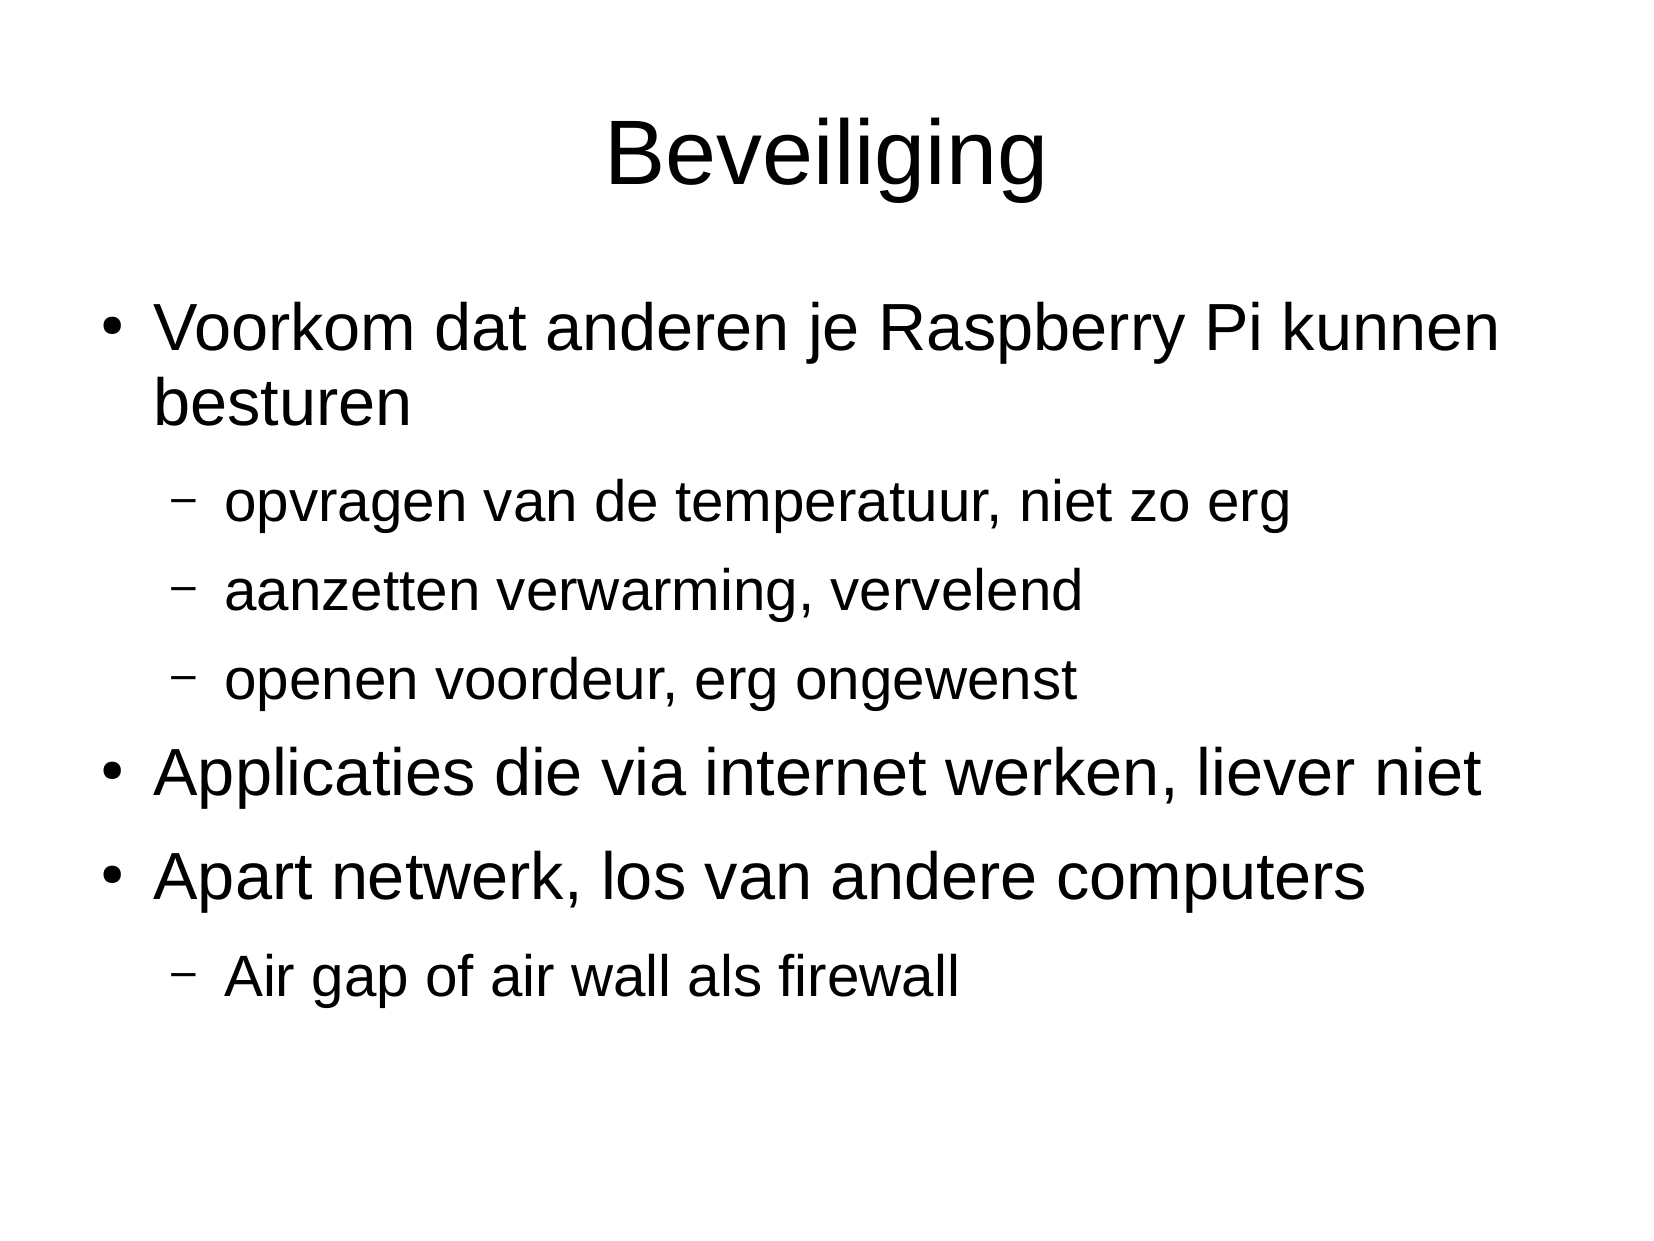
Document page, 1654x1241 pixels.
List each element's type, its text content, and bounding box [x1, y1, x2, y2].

title Beveiliging [82, 49, 1571, 257]
list Voorkom dat anderen je Raspberry Pi kunnen besturen opvragen van de temperatuur, niet zo erg aanzetten verwarming, vervelend openen voordeur, erg ongewenst Applicaties die via internet werken, liever niet Apart netwerk, los van andere computers Air gap of air wall als firewall [82, 290, 1538, 1217]
